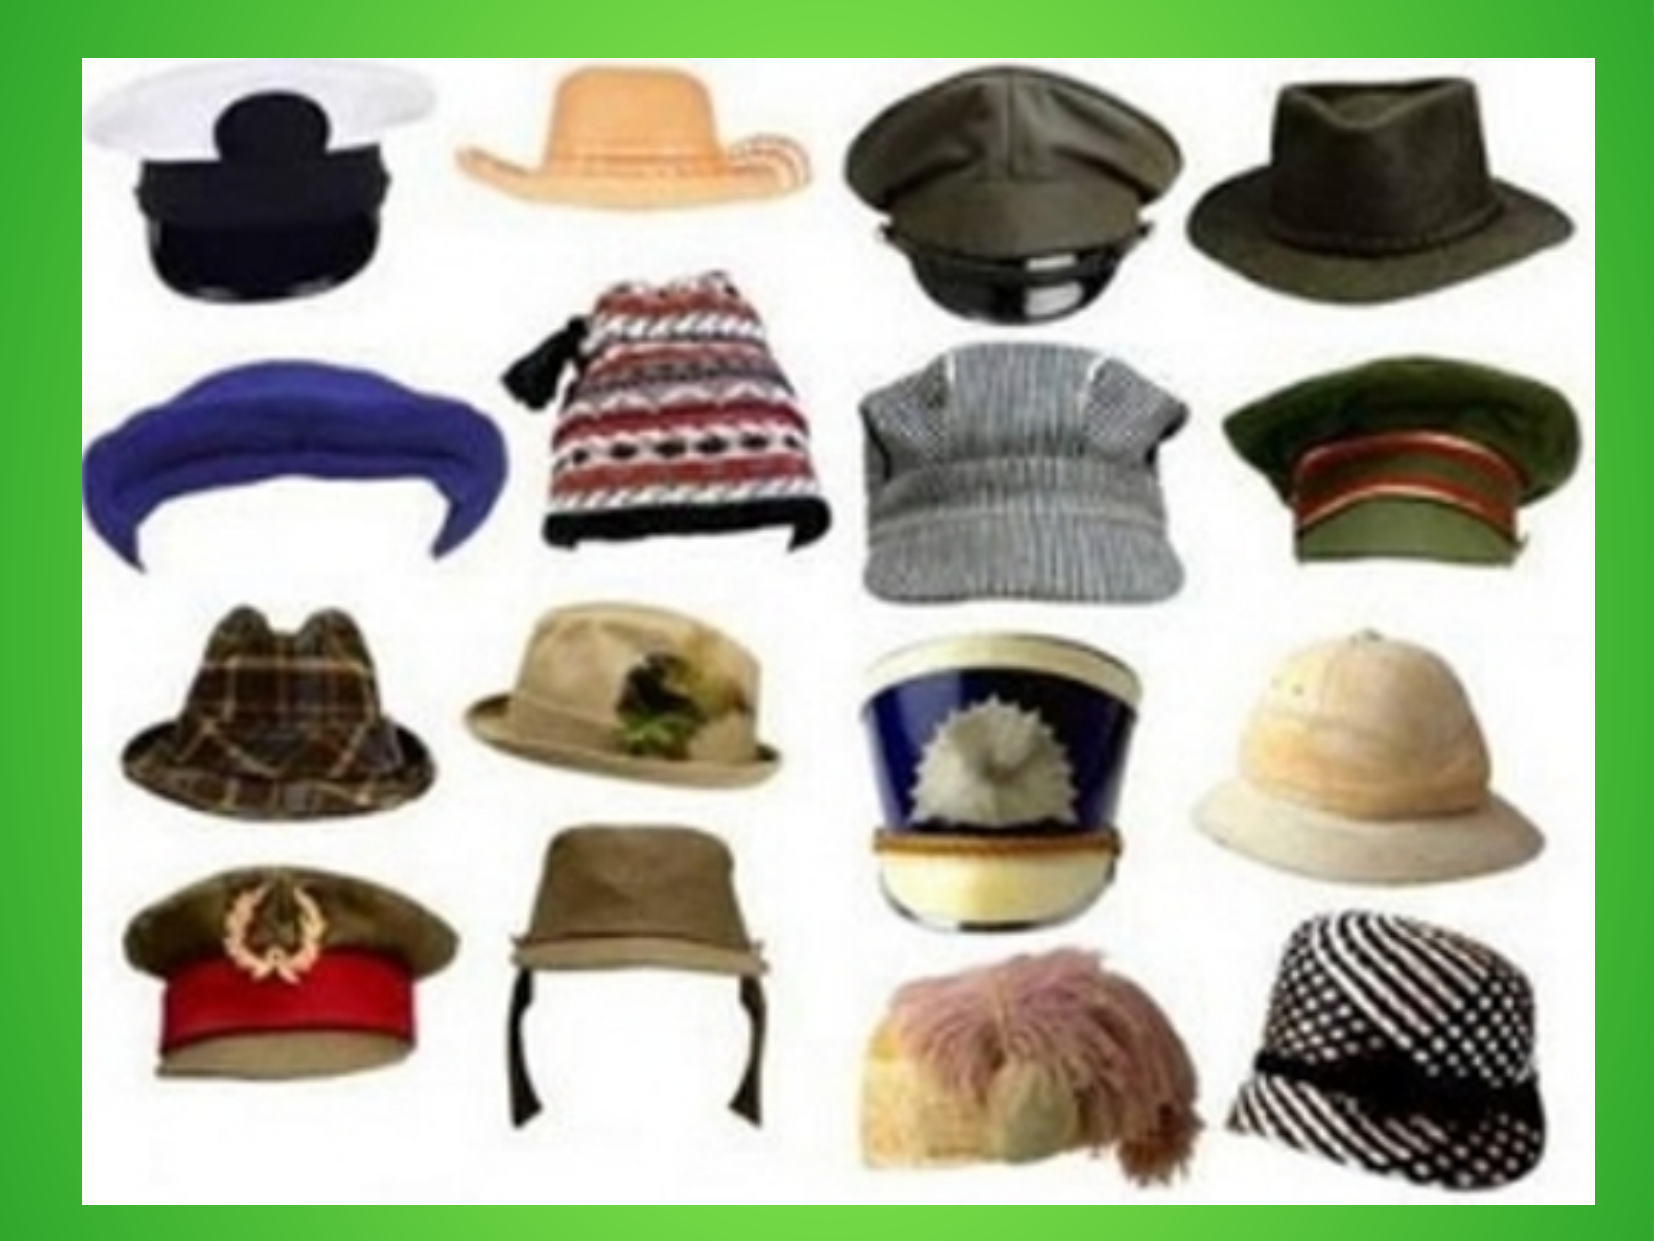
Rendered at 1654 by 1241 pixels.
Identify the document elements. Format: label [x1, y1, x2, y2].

picture [82, 58, 1595, 1205]
